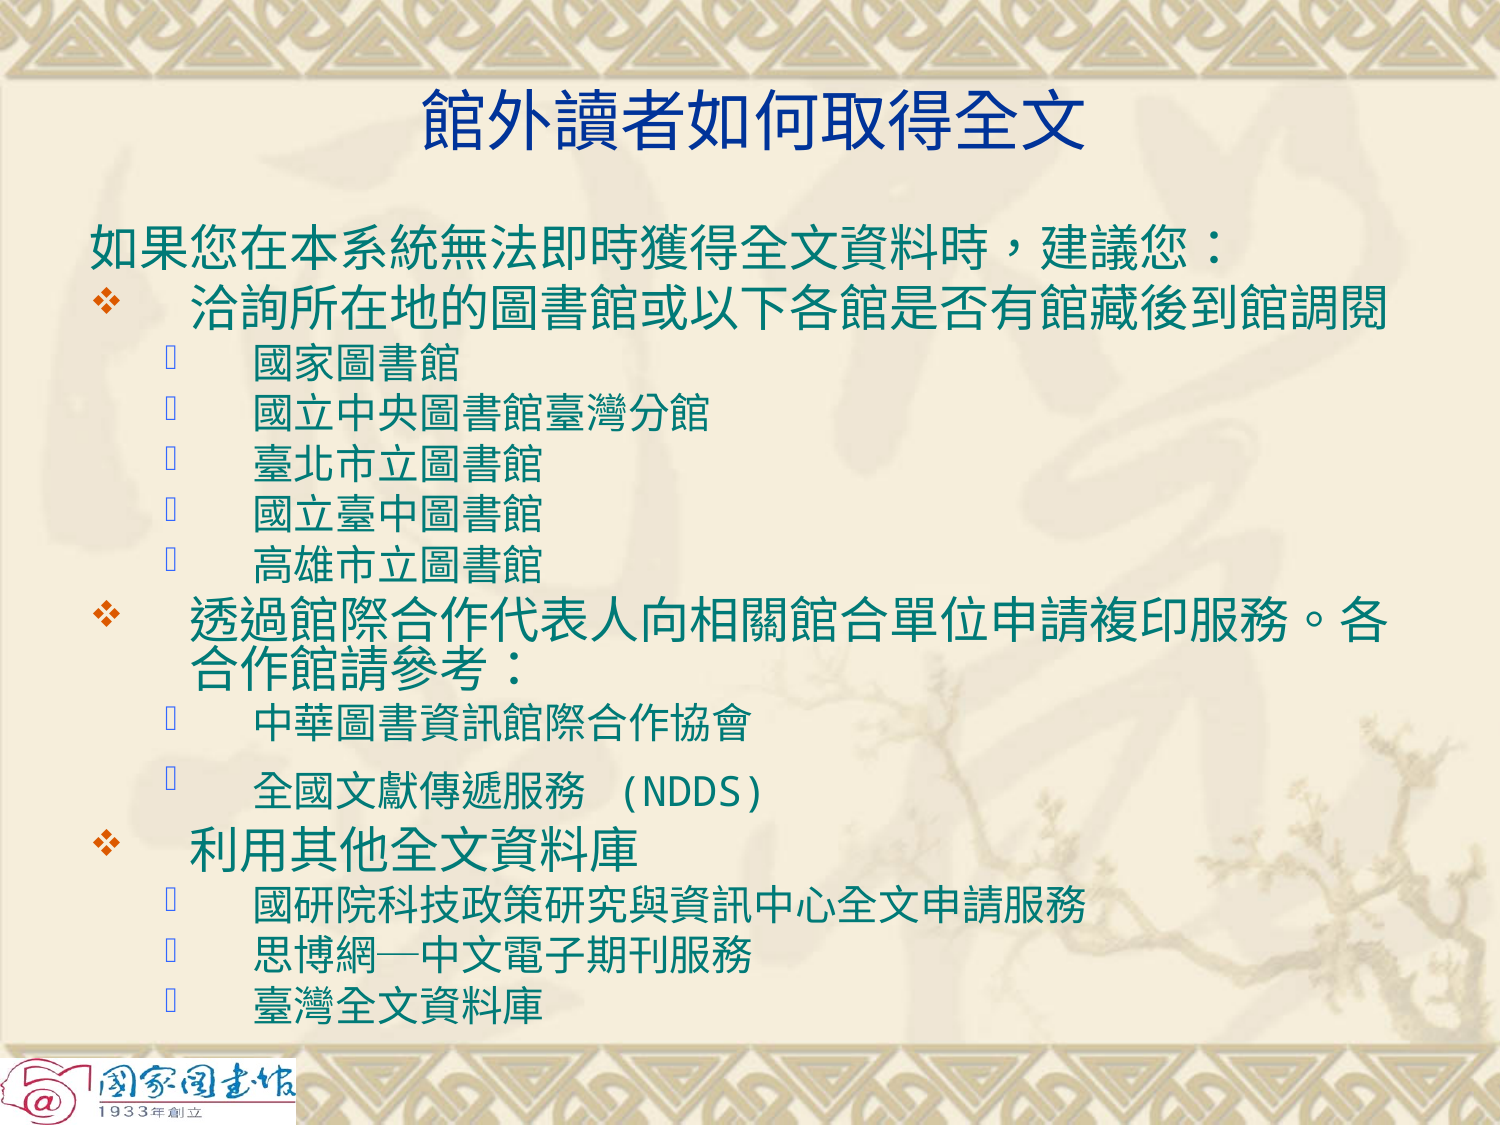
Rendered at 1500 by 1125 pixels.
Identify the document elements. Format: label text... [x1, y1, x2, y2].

title 館外讀者如何取得全文 [53, 66, 1455, 173]
picture [0, 0, 1500, 1125]
list 如果您在本系統無法即時獲得全文資料時，建議您： 洽詢所在地的圖書館或以下各館是否有館藏後到館調閱 國家圖書館 國立中央圖書館臺灣分館 臺北市立圖書館 國立臺中圖書館 高雄市立圖書館 透過館際合作代表人向相關館合單位申請複印服務。各合作館請參考： 中華圖書資訊館際合作協會 全國文獻傳遞服務 (NDDS) 利用其他全文資料庫 國研院科技政策研究與資訊中心全文申請服務 思博網─中文電子期刊服務 臺灣全文資料庫 [75, 220, 1426, 1059]
